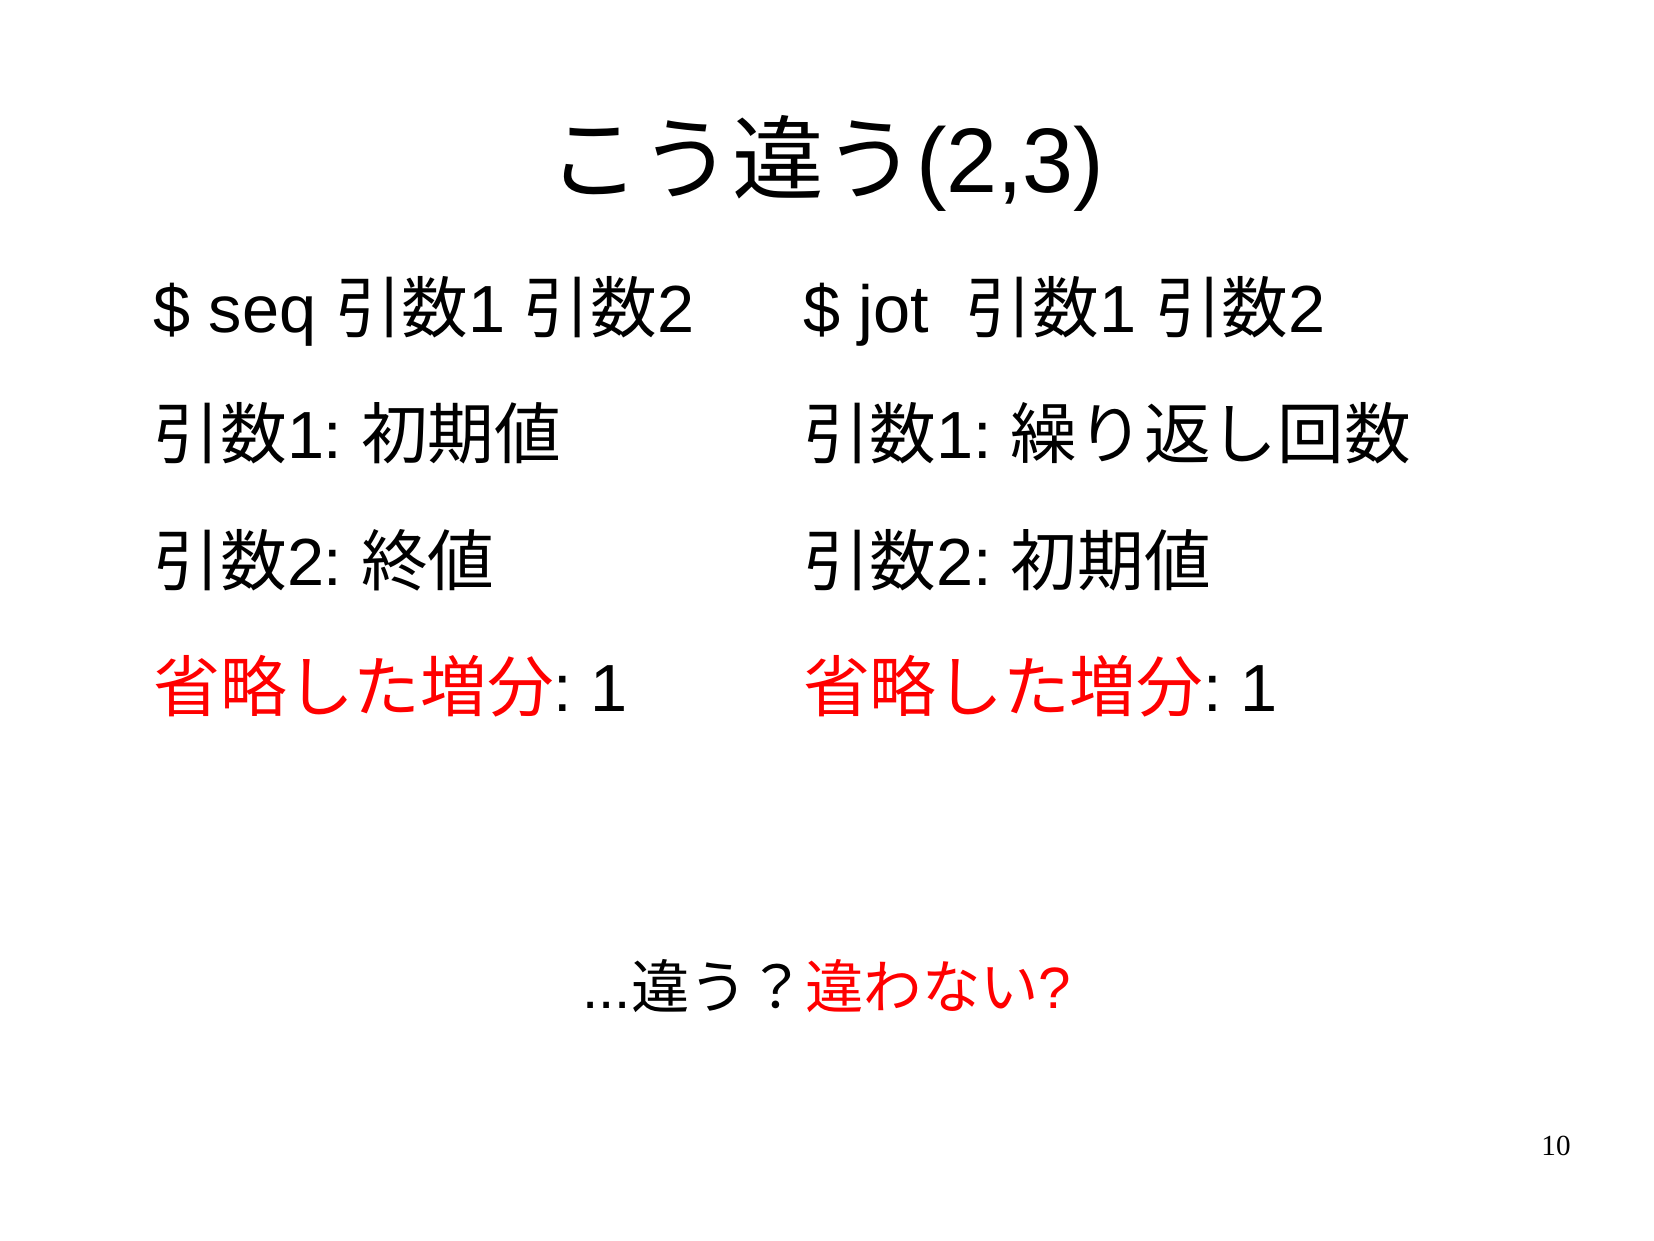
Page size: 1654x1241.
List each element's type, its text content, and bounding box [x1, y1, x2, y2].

list $ seq 引数1 引数2 引数1: 初期値 引数2: 終値 省略した増分: 1 [82, 255, 732, 780]
title ...違う？違わない? [82, 879, 1571, 1087]
list $ jot 引数1 引数2 引数1: 繰り返し回数 引数2: 初期値 省略した増分: 1 [732, 255, 1477, 780]
title こう違う(2,3) [82, 49, 1571, 257]
